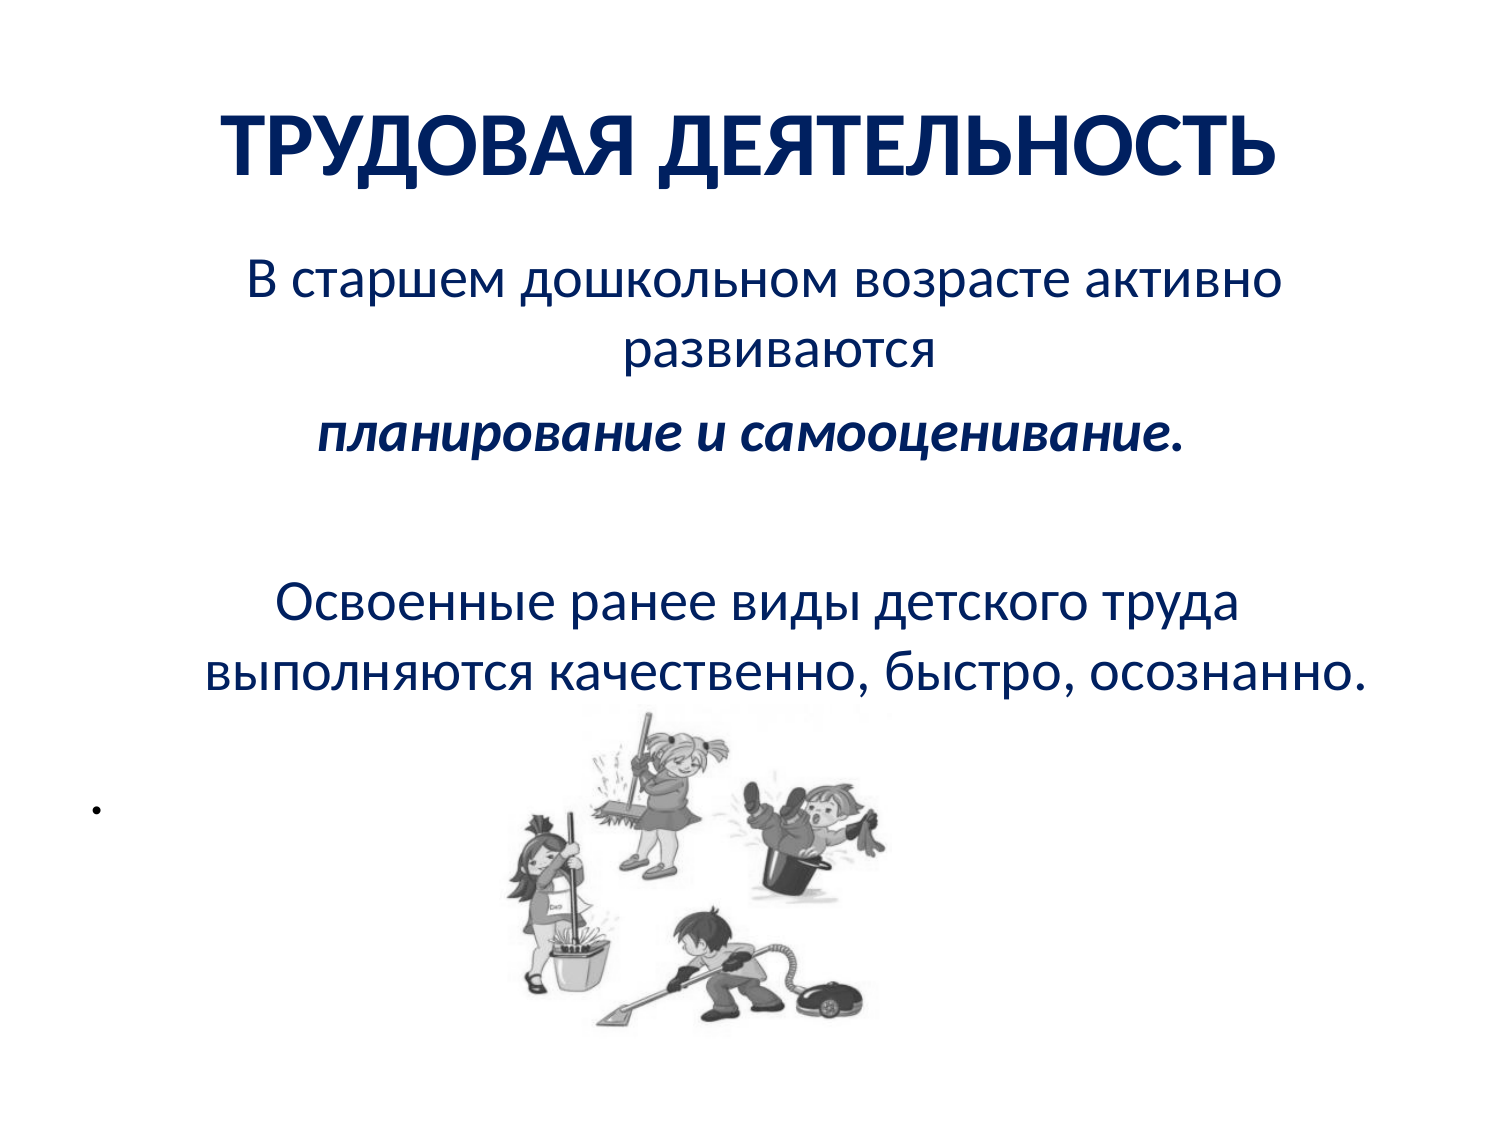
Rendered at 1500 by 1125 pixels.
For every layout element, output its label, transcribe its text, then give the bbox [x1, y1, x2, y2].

picture [490, 704, 892, 1052]
list В старшем дошкольном возрасте активно развиваются планирование и самооценивание. Освоенные ранее виды детского труда выполняются качественно, быстро, осознанно. [76, 231, 1427, 975]
title ТРУДОВАЯ ДЕЯТЕЛЬНОСТЬ [75, 45, 1426, 233]
